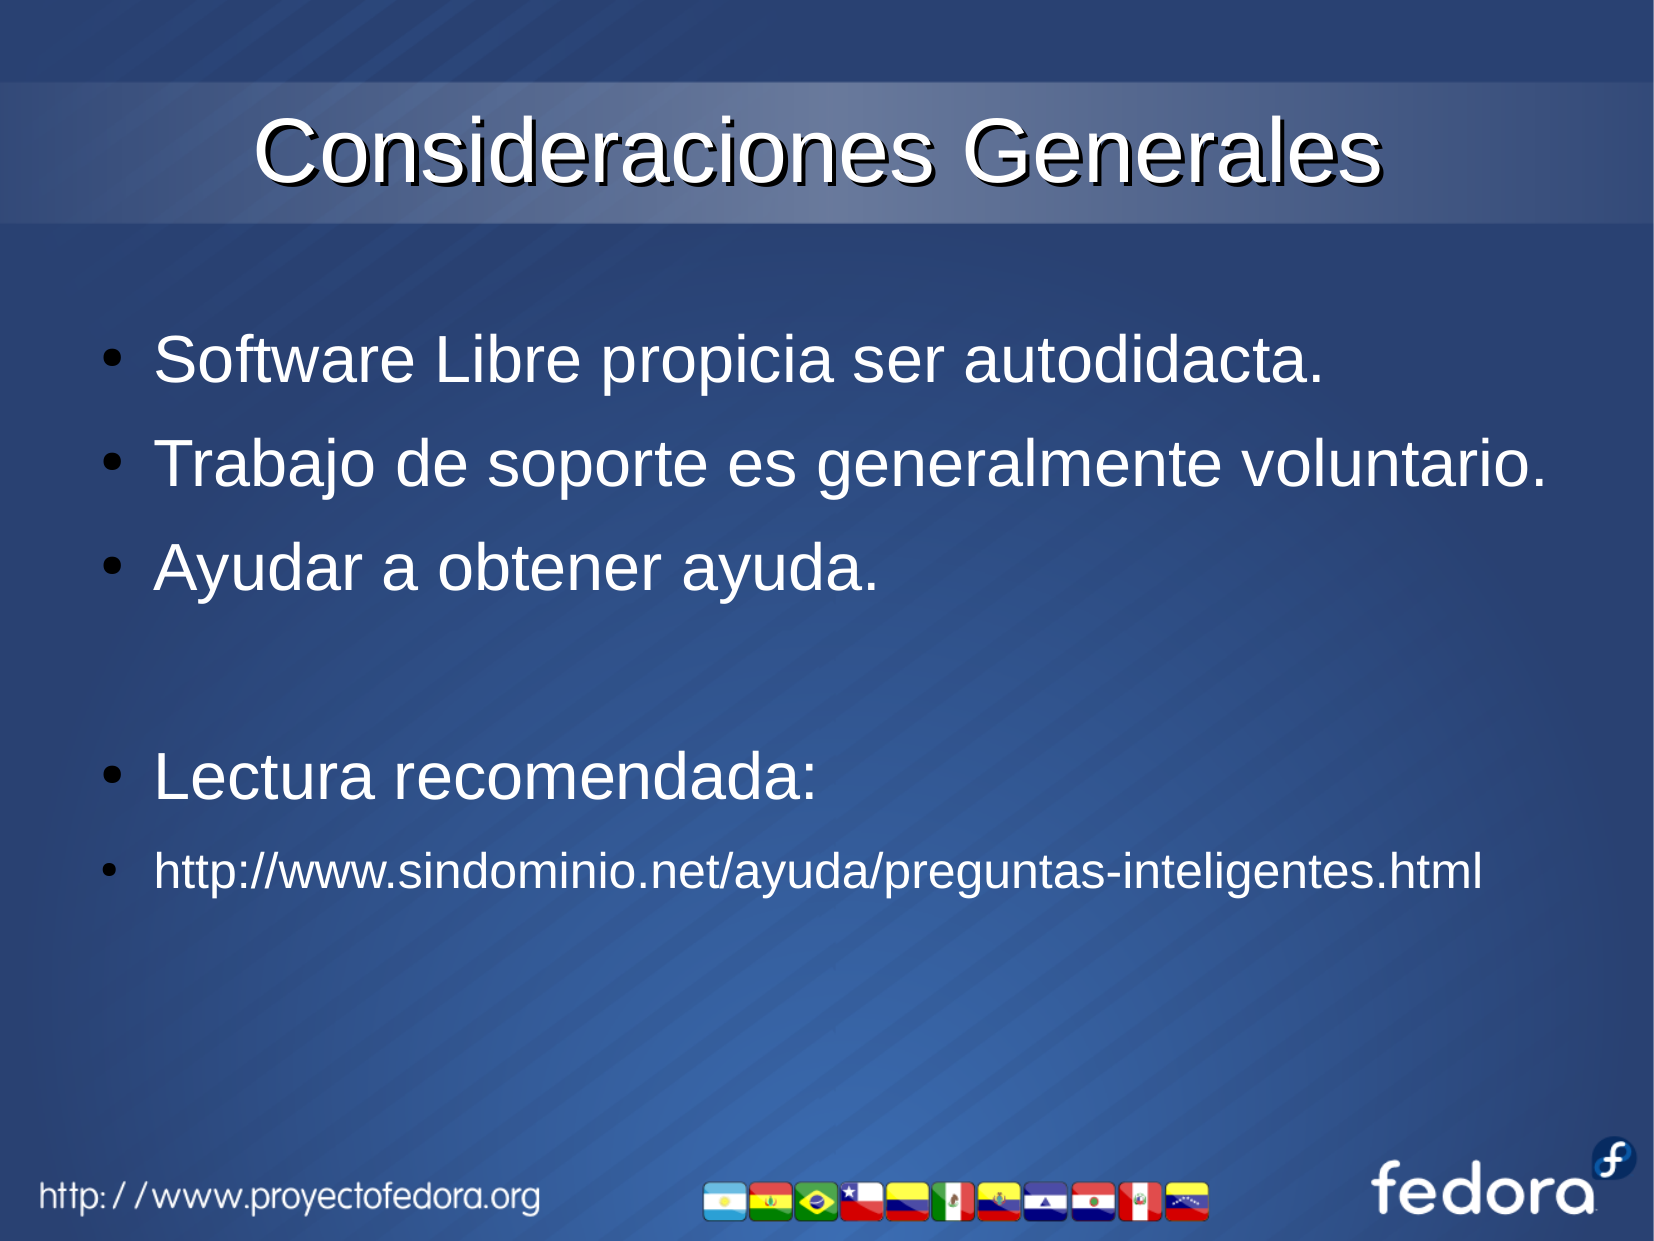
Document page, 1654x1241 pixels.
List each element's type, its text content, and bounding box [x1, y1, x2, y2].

title Consideraciones Generales [75, 57, 1564, 245]
picture [0, 0, 1654, 1241]
list Software Libre propicia ser autodidacta. Trabajo de soporte es generalmente voluntario. Ayudar a obtener ayuda. Lectura recomendada: http://www.sindominio.net/ayuda/preguntas-inteligentes.html [82, 321, 1571, 1041]
